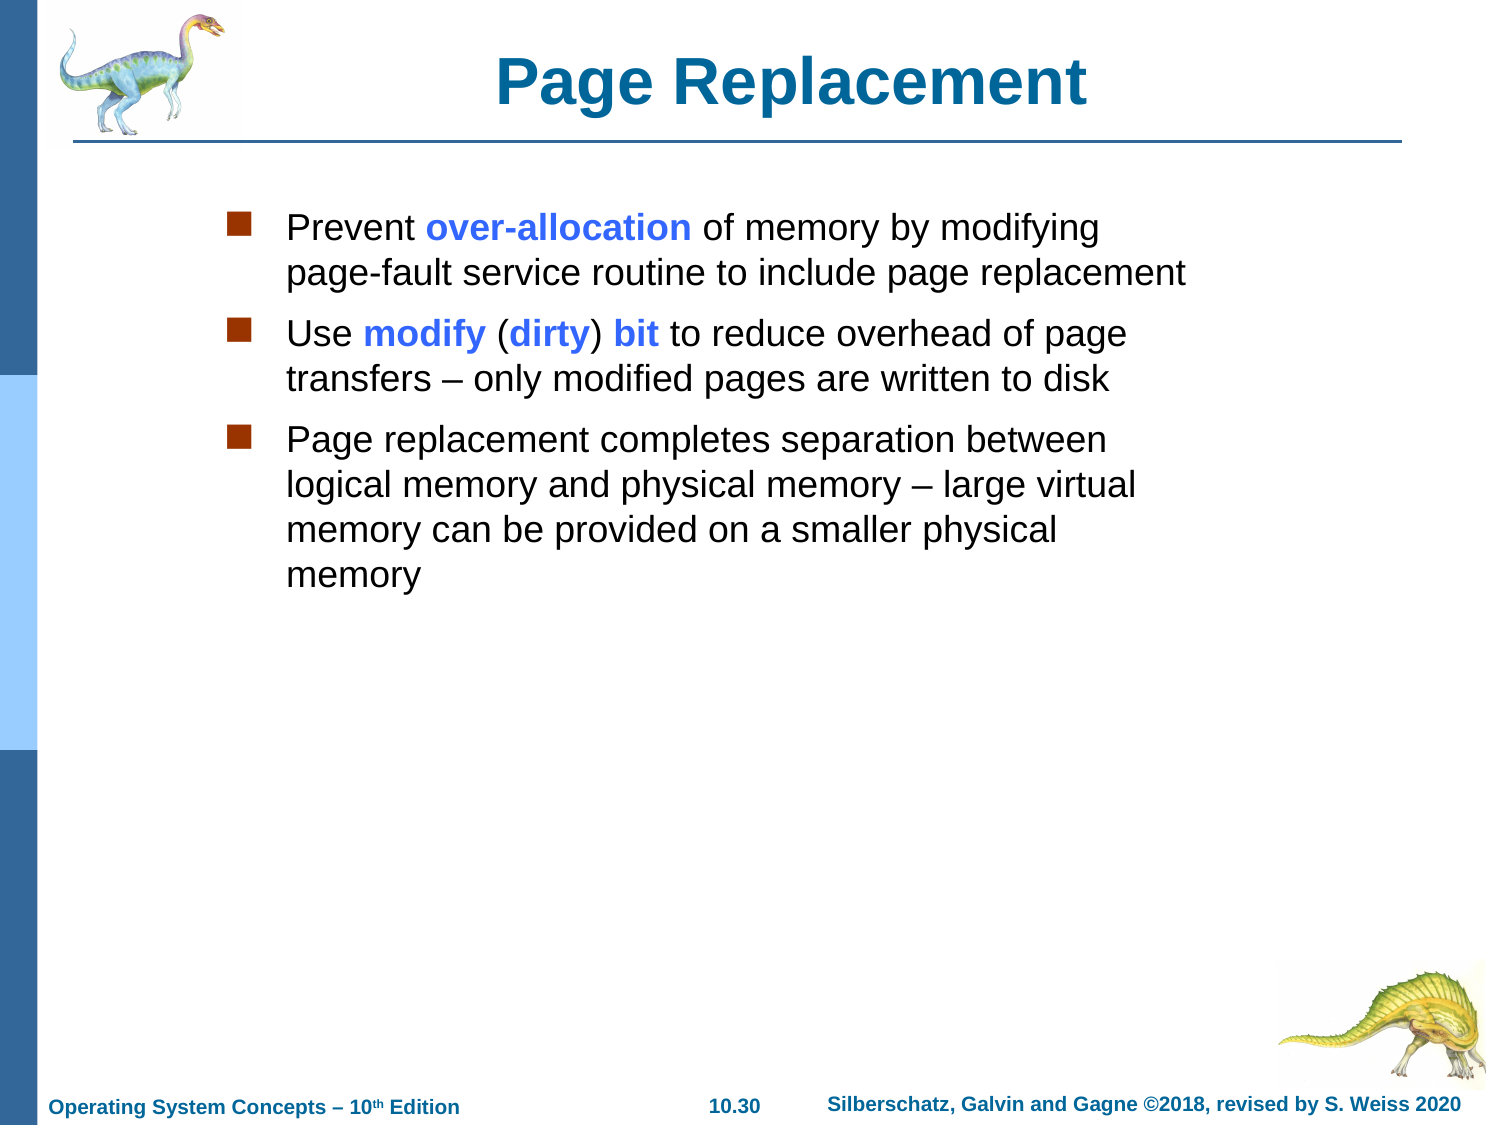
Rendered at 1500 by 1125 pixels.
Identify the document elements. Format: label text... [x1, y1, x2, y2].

picture [1144, 1096, 1152, 1101]
list Prevent over-allocation of memory by modifying page-fault service routine to include page replacement Use modify (dirty) bit to reduce overhead of page transfers – only modified pages are written to disk Page replacement completes separation between logical memory and physical memory – large virtual memory can be provided on a smaller physical memory [214, 195, 1215, 939]
picture [46, 0, 243, 149]
title Page Replacement [157, 31, 1426, 126]
picture [1275, 959, 1486, 1090]
